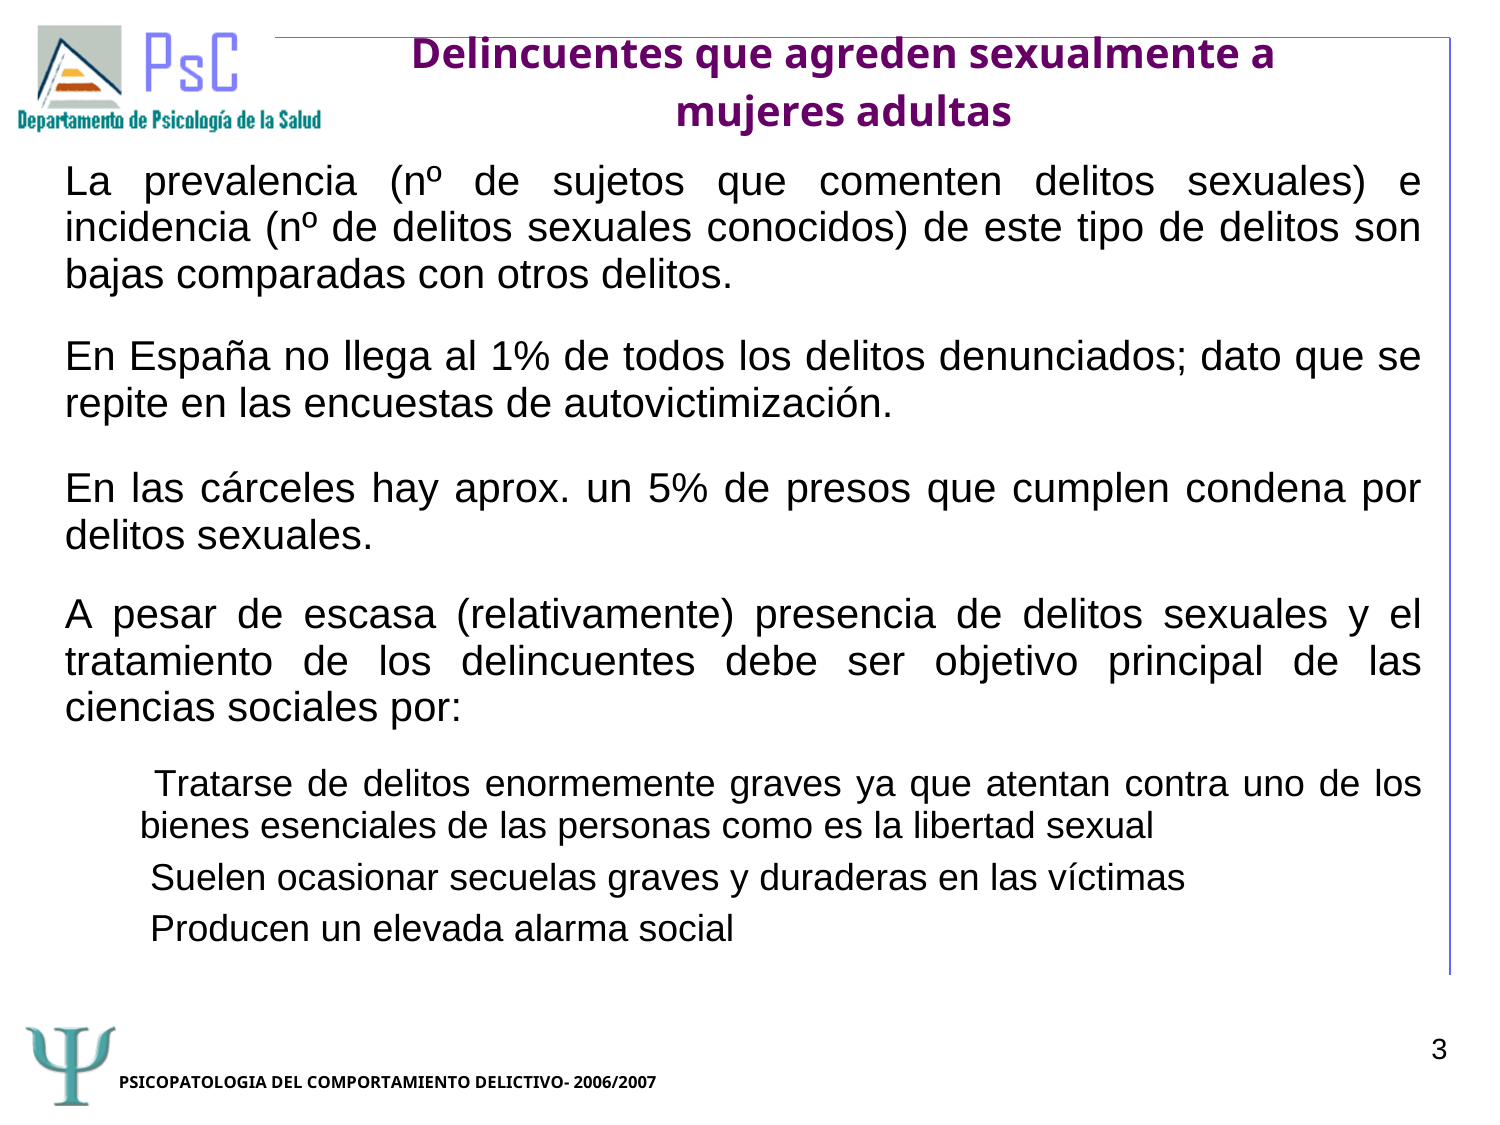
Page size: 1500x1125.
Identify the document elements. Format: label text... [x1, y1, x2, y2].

picture [0, 0, 330, 138]
picture [24, 1024, 49, 1106]
title Delincuentes que agreden sexualmente a mujeres adultas [349, 10, 1338, 149]
subtitle La prevalencia (nº de sujetos que comenten delitos sexuales) e incidencia (nº de delitos sexuales conocidos) de este tipo de delitos son bajas comparadas con otros delitos. En España no llega al 1% de todos los delitos denunciados; dato que se repite en las encuestas de autovictimización. En las cárceles hay aprox. un 5% de presos que cumplen condena por delitos sexuales. A pesar de escasa (relativamente) presencia de delitos sexuales y el tratamiento de los delincuentes debe ser objetivo principal de las ciencias sociales por: Tratarse de delitos enormemente graves ya que atentan contra uno de los bienes esenciales de las personas como es la libertad sexual Suelen ocasionar secuelas graves y duraderas en las víctimas Producen un elevada alarma social [49, 149, 1438, 1125]
